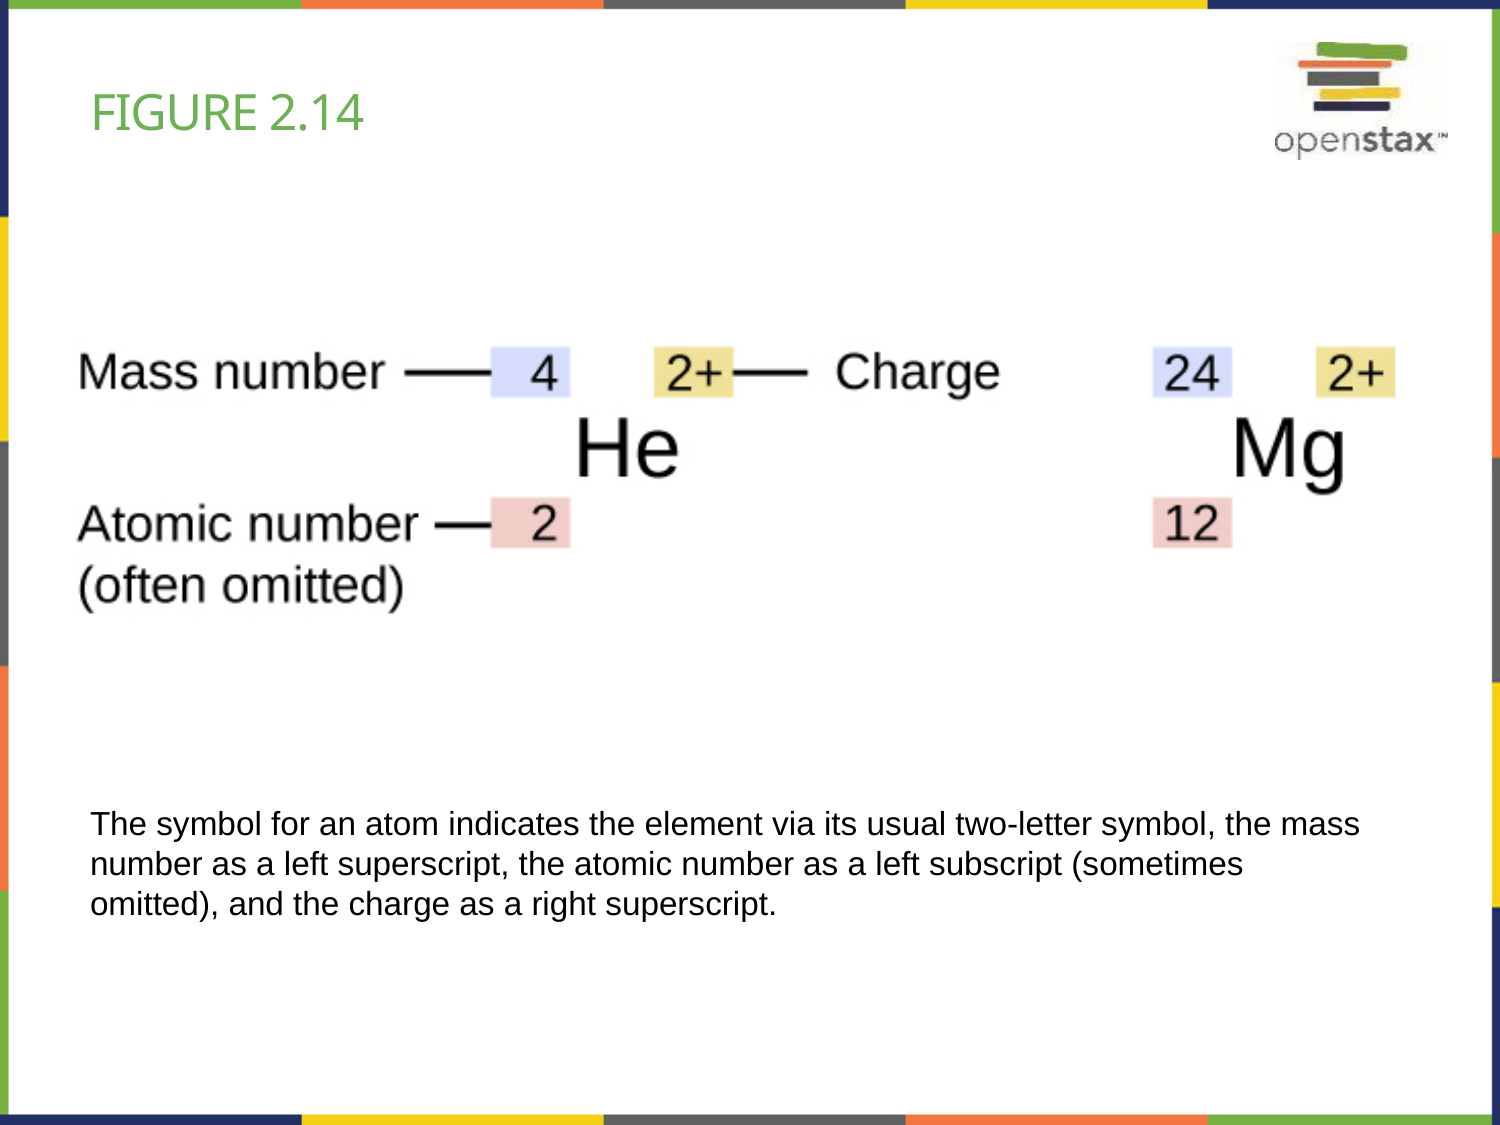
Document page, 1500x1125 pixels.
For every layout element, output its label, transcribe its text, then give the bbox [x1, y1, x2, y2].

picture [0, 0, 1500, 1125]
title Figure 2.14 [75, 39, 1398, 148]
list The symbol for an atom indicates the element via its usual two-letter symbol, the mass number as a left superscript, the atomic number as a left subscript (sometimes omitted), and the charge as a right superscript. [75, 794, 1398, 986]
